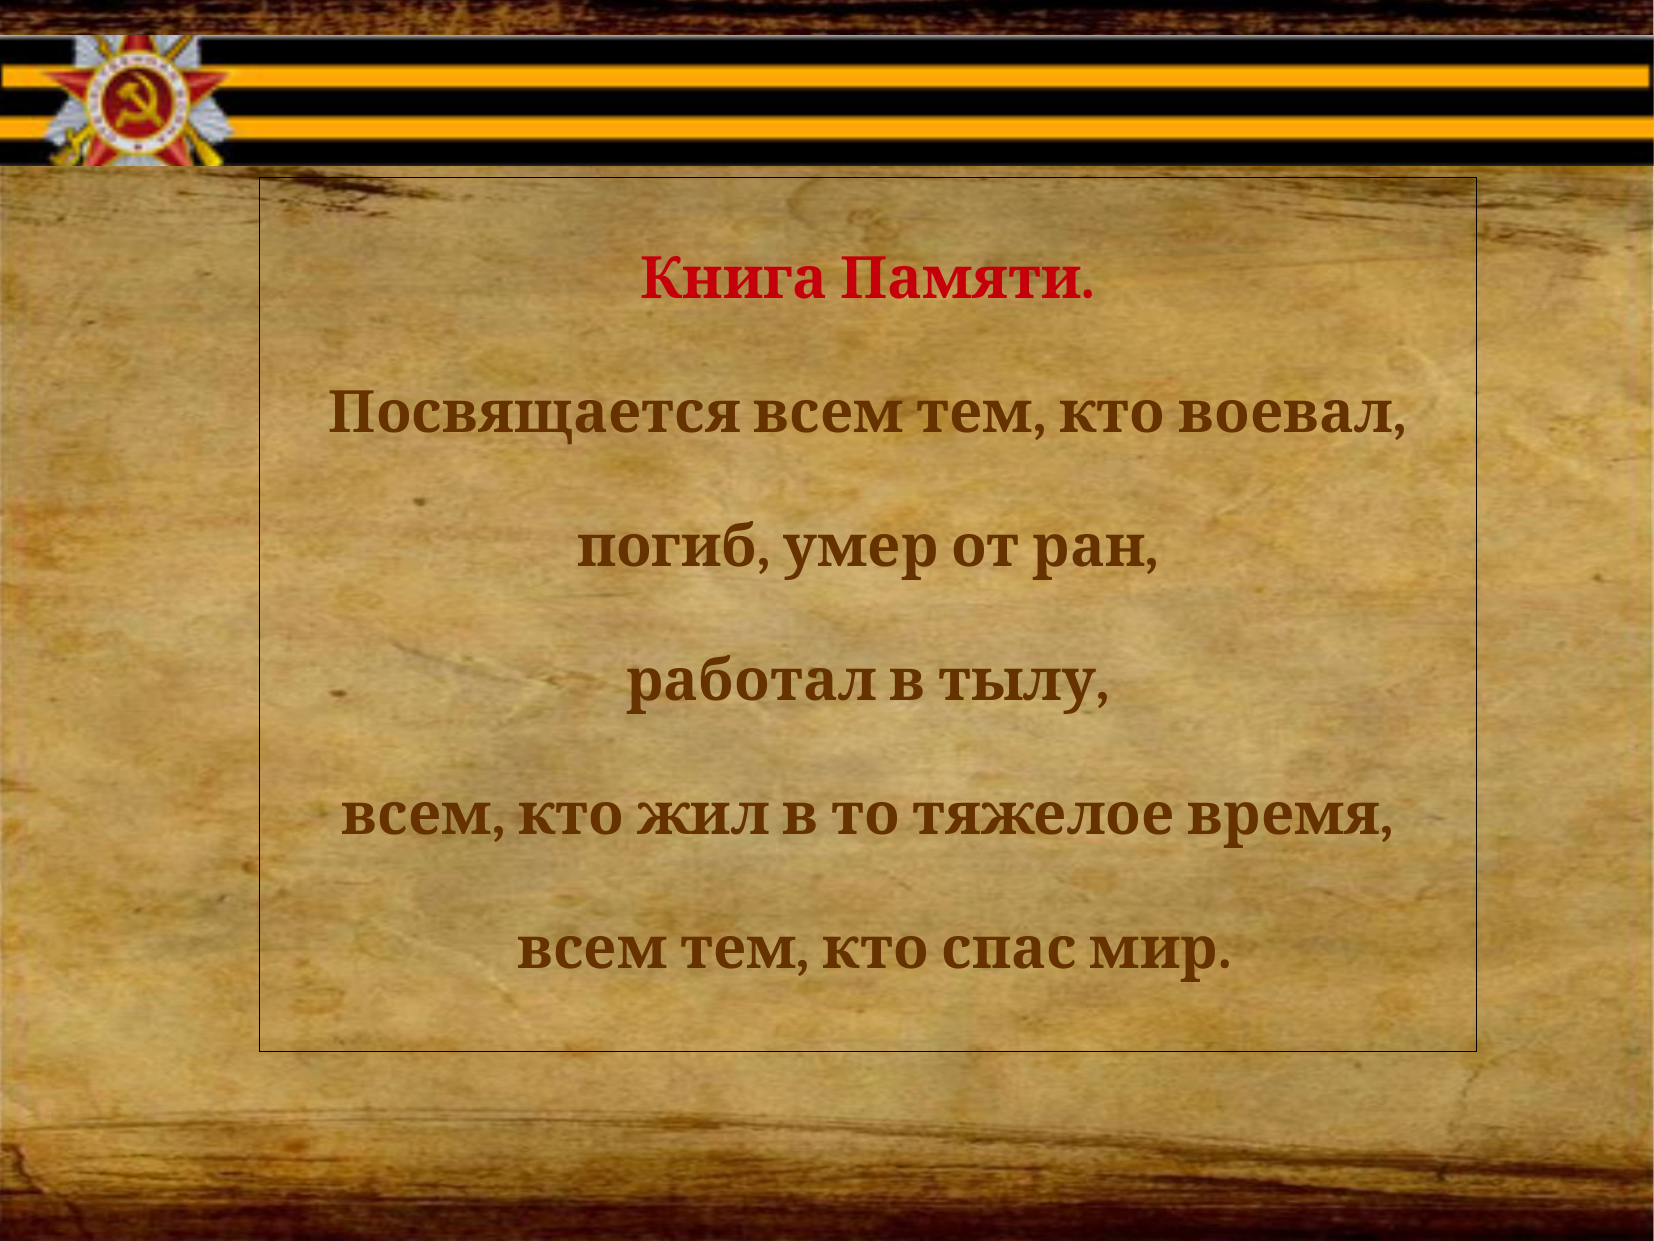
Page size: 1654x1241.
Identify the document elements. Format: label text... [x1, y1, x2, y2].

picture [0, 0, 1654, 1241]
text_box Книга Памяти. Посвящается всем тем, кто воевал, погиб, умер от ран, работал в тылу, всем, кто жил в то тяжелое время, всем тем, кто спас мир. [259, 177, 1477, 1052]
